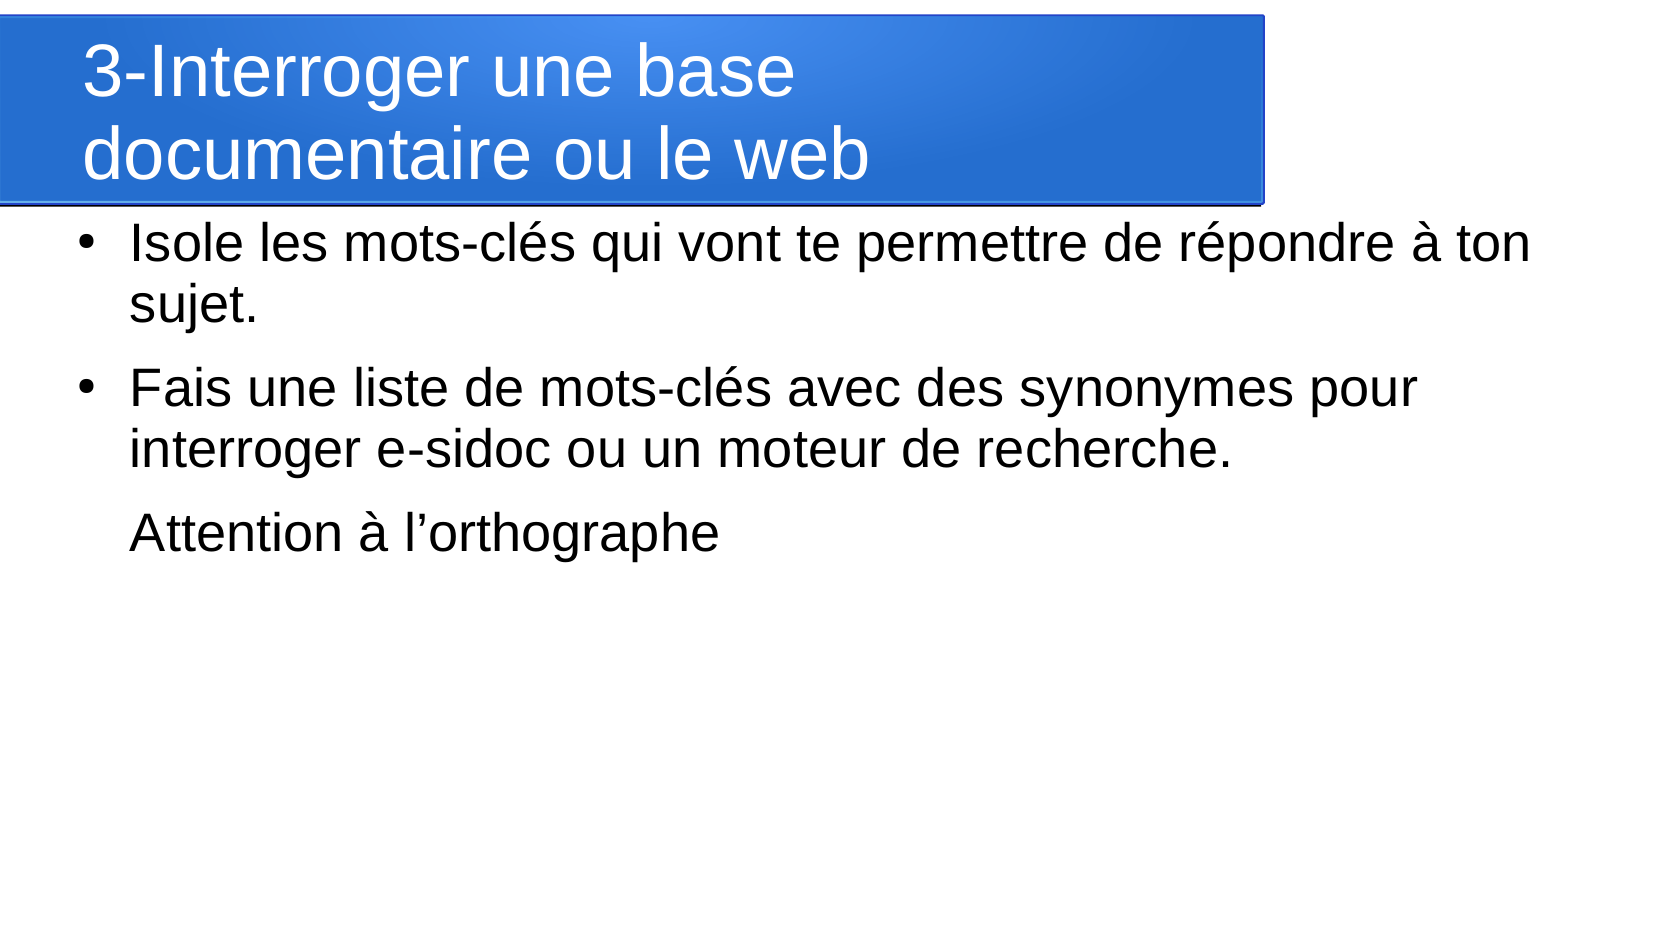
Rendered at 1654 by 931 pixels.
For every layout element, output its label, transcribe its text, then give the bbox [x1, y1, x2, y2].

title 3-Interroger une base documentaire ou le web [82, 29, 1235, 196]
list Isole les mots-clés qui vont te permettre de répondre à ton sujet. Fais une liste de mots-clés avec des synonymes pour interroger e-sidoc ou un moteur de recherche. Attention à l’orthographe [59, 212, 1548, 863]
